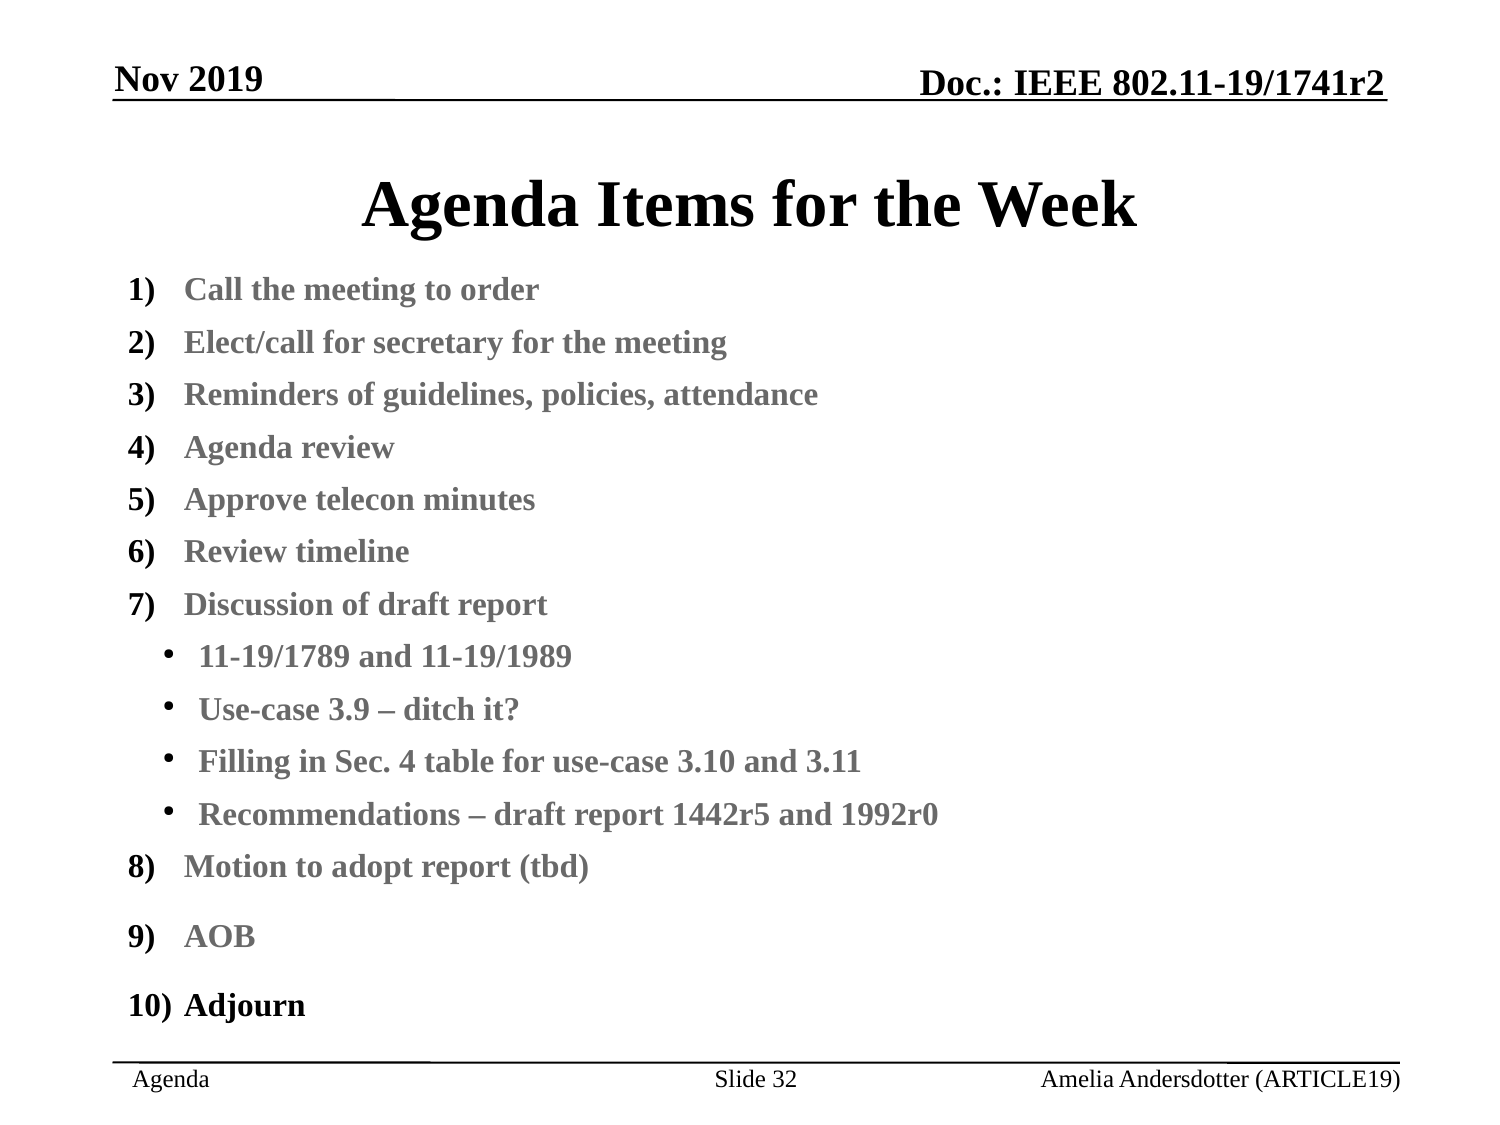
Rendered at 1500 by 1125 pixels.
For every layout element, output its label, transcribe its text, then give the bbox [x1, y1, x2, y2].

text_box Slide <number> [712, 1062, 799, 1122]
text_box Amelia Andersdotter (ARTICLE19) [878, 1062, 1401, 1092]
text_box Nov 2019 [114, 54, 422, 99]
text_box Call the meeting to order Elect/call for secretary for the meeting Reminders of guidelines, policies, attendance Agenda review Approve telecon minutes Review timeline Discussion of draft report 11-19/1789 and 11-19/1989 Use-case 3.9 – ditch it? Filling in Sec. 4 table for use-case 3.10 and 3.11 Recommendations – draft report 1442r5 and 1992r0 Motion to adopt report (tbd) AOB Adjourn [112, 287, 1387, 1040]
text_box Agenda Items for the Week [112, 112, 1387, 287]
